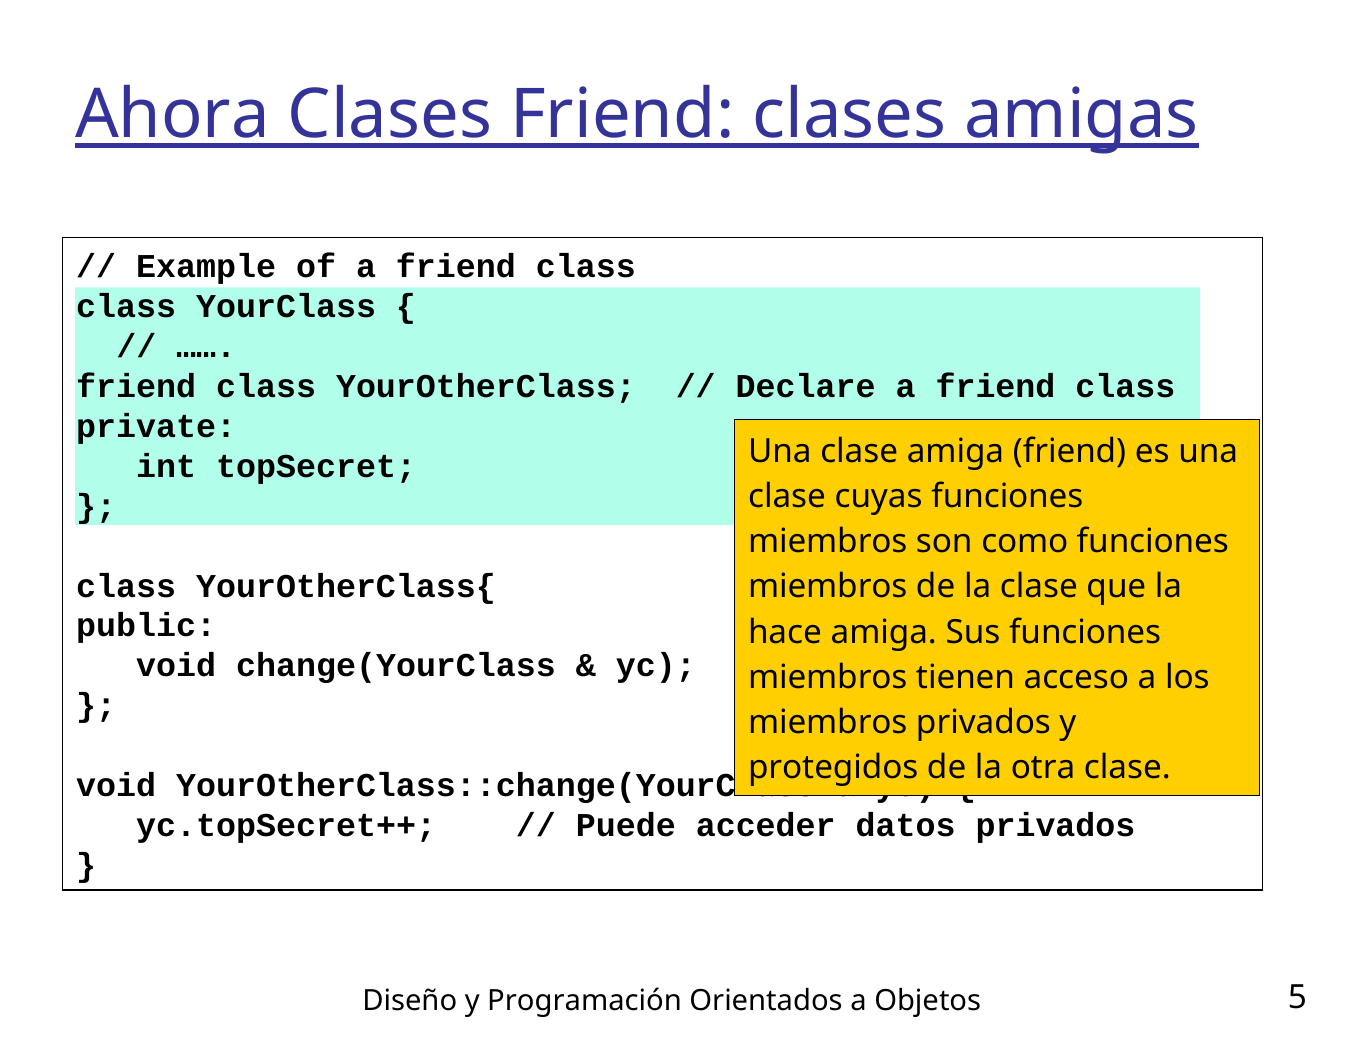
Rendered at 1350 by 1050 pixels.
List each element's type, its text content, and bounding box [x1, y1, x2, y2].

text_box // Example of a friend class class YourClass { // ……. friend class YourOtherClass; // Declare a friend class private: int topSecret; }; class YourOtherClass{ public: void change(YourClass & yc); }; void YourOtherClass::change(YourClass & yc)‏ { yc.topSecret++; // Puede acceder datos privados } [62, 237, 1263, 891]
title Ahora Clases Friend‏: clases amigas [75, 37, 1226, 176]
list Una clase amiga (friend) es una clase cuyas funciones miembros son como funciones miembros de la clase que la hace amiga. Sus funciones miembros tienen acceso a los miembros privados y protegidos de la otra clase. [734, 419, 1260, 691]
